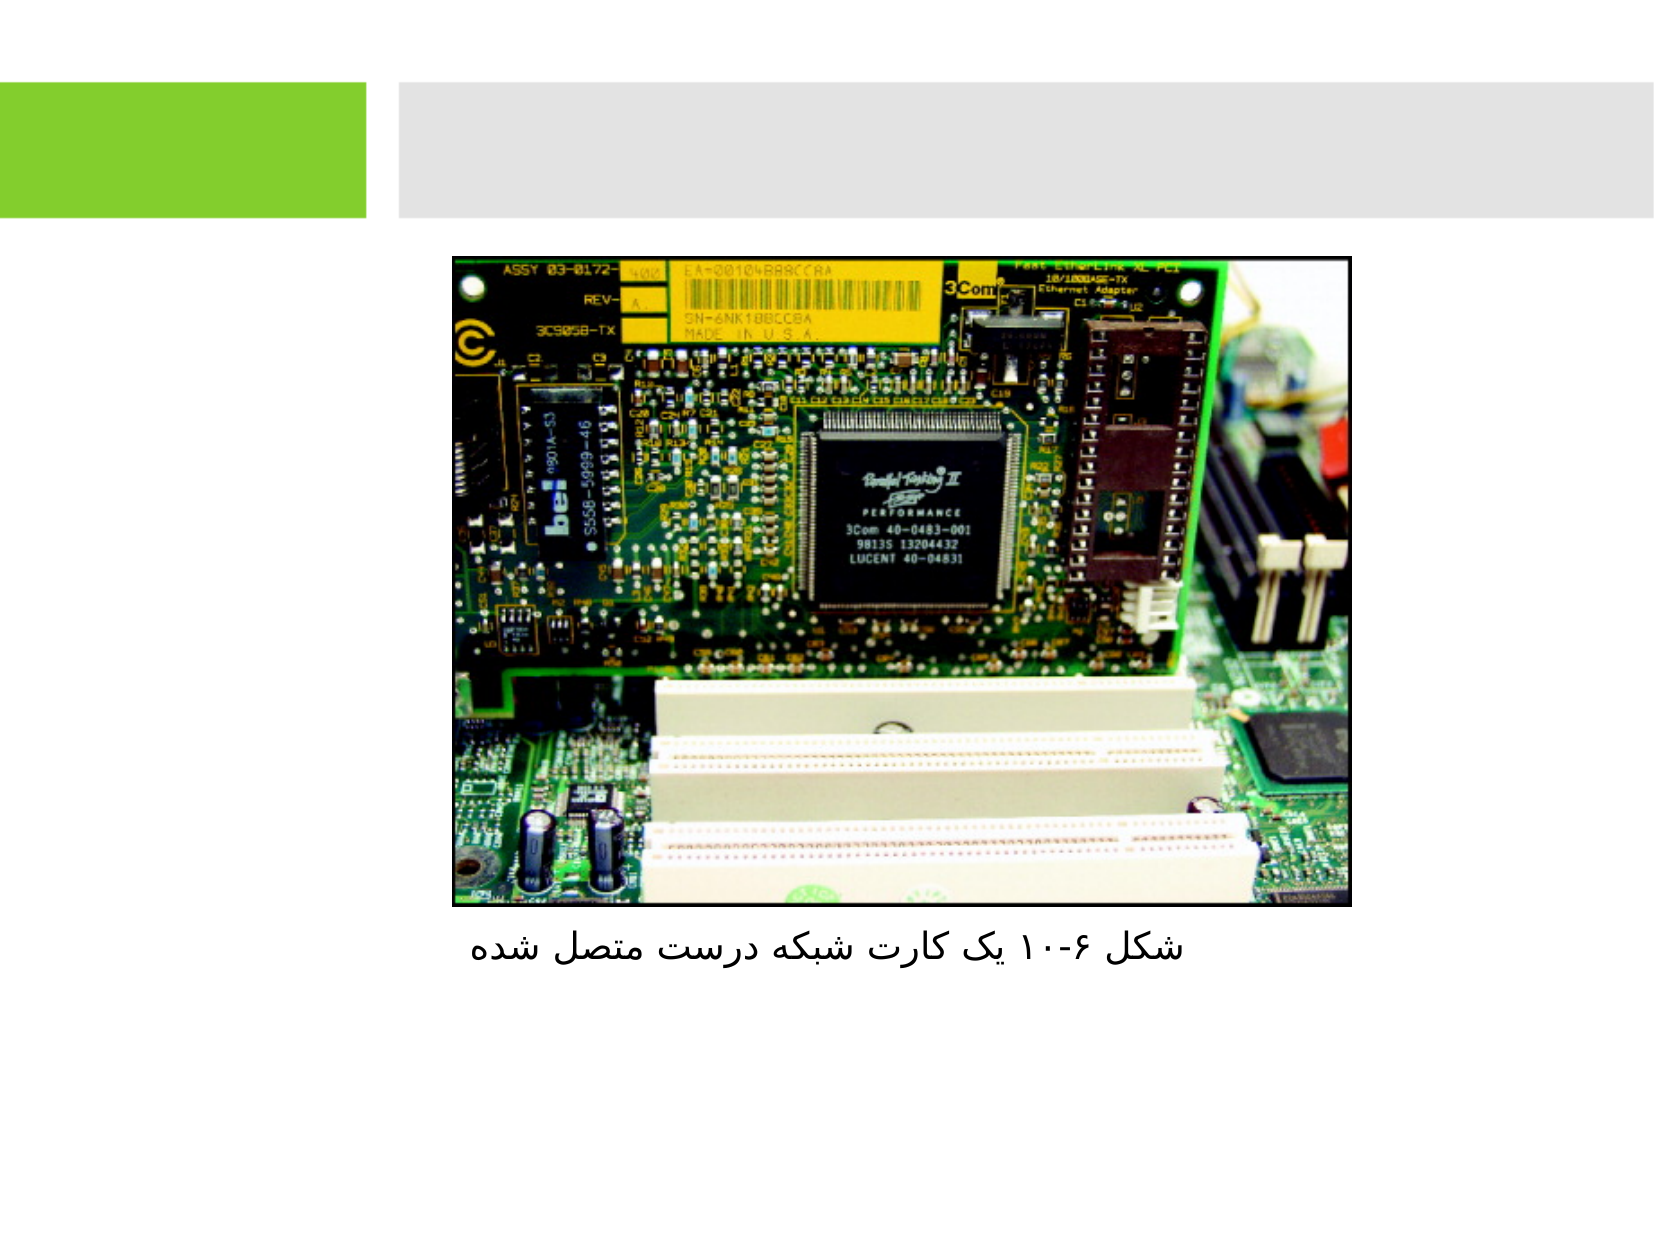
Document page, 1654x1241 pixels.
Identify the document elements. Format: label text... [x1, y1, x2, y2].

text_box شکل ۶-۱۰ یک کارت شبکه درست متصل شده [434, 914, 1236, 976]
picture [0, 0, 1654, 1241]
